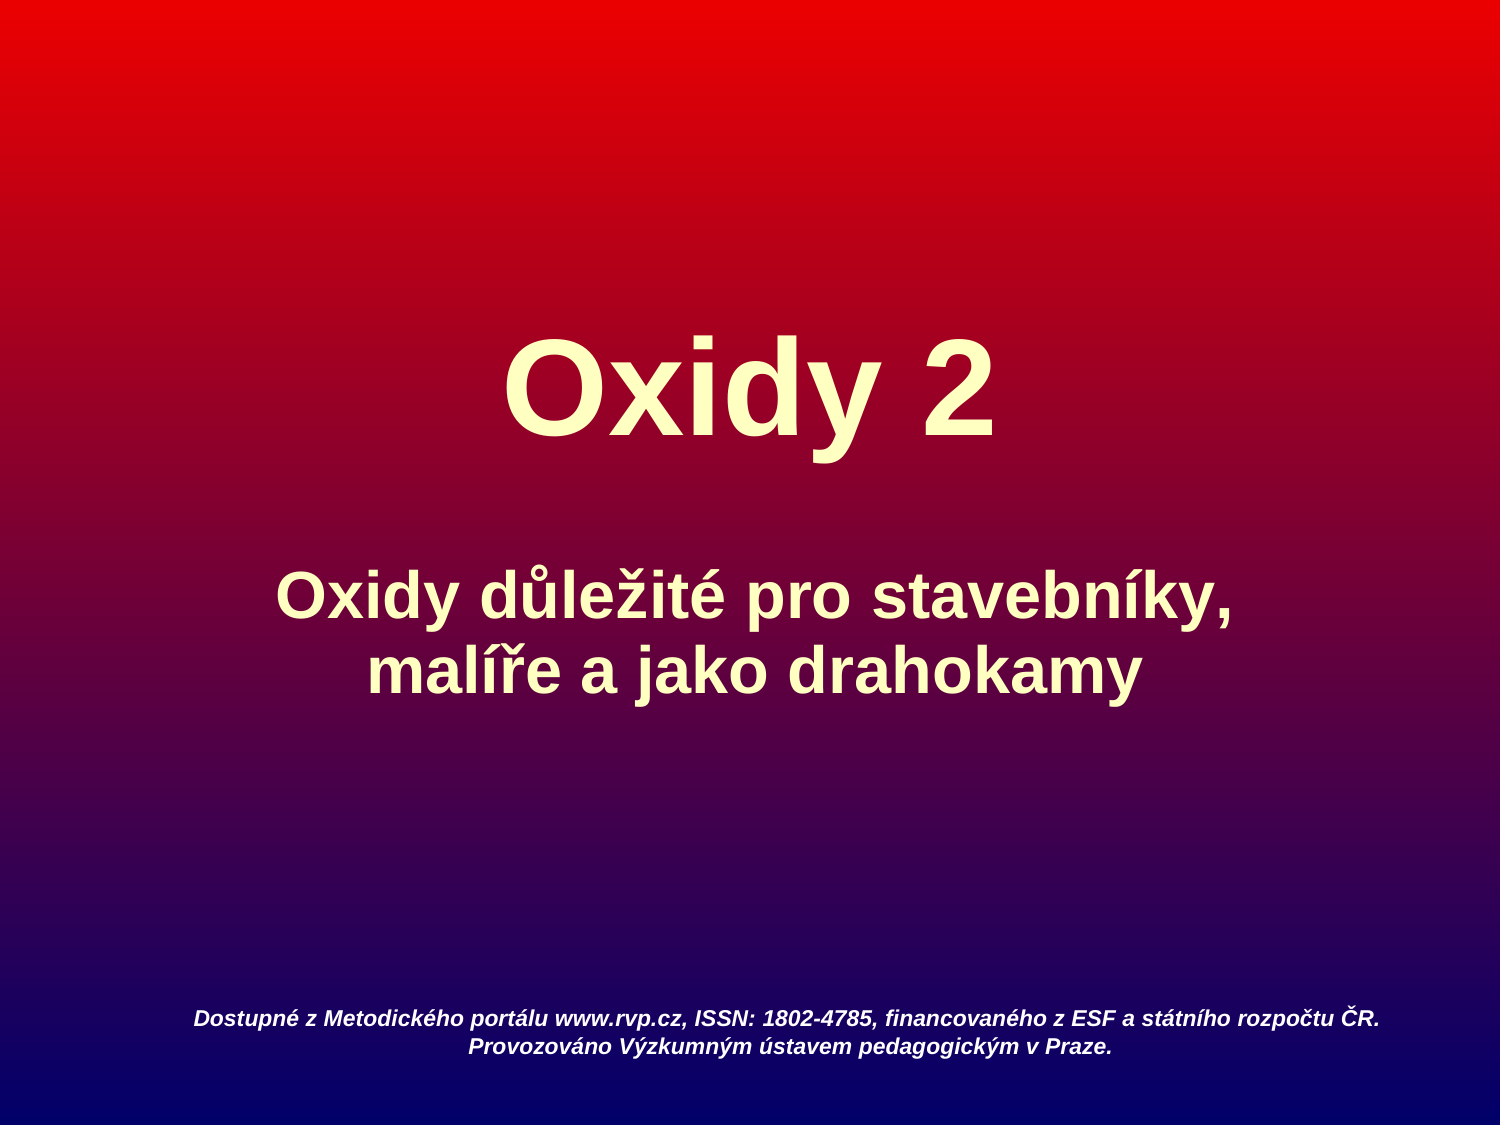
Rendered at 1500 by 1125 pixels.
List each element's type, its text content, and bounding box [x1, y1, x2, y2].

text_box Oxidy důležité pro stavebníky, malíře a jako drahokamy [230, 550, 1281, 787]
title Oxidy 2 [112, 267, 1388, 509]
text_box Dostupné z Metodického portálu www.rvp.cz, ISSN: 1802-4785, financovaného z ESF a státního rozpočtu ČR. Provozováno Výzkumným ústavem pedagogickým v Praze. [178, 996, 1403, 1067]
